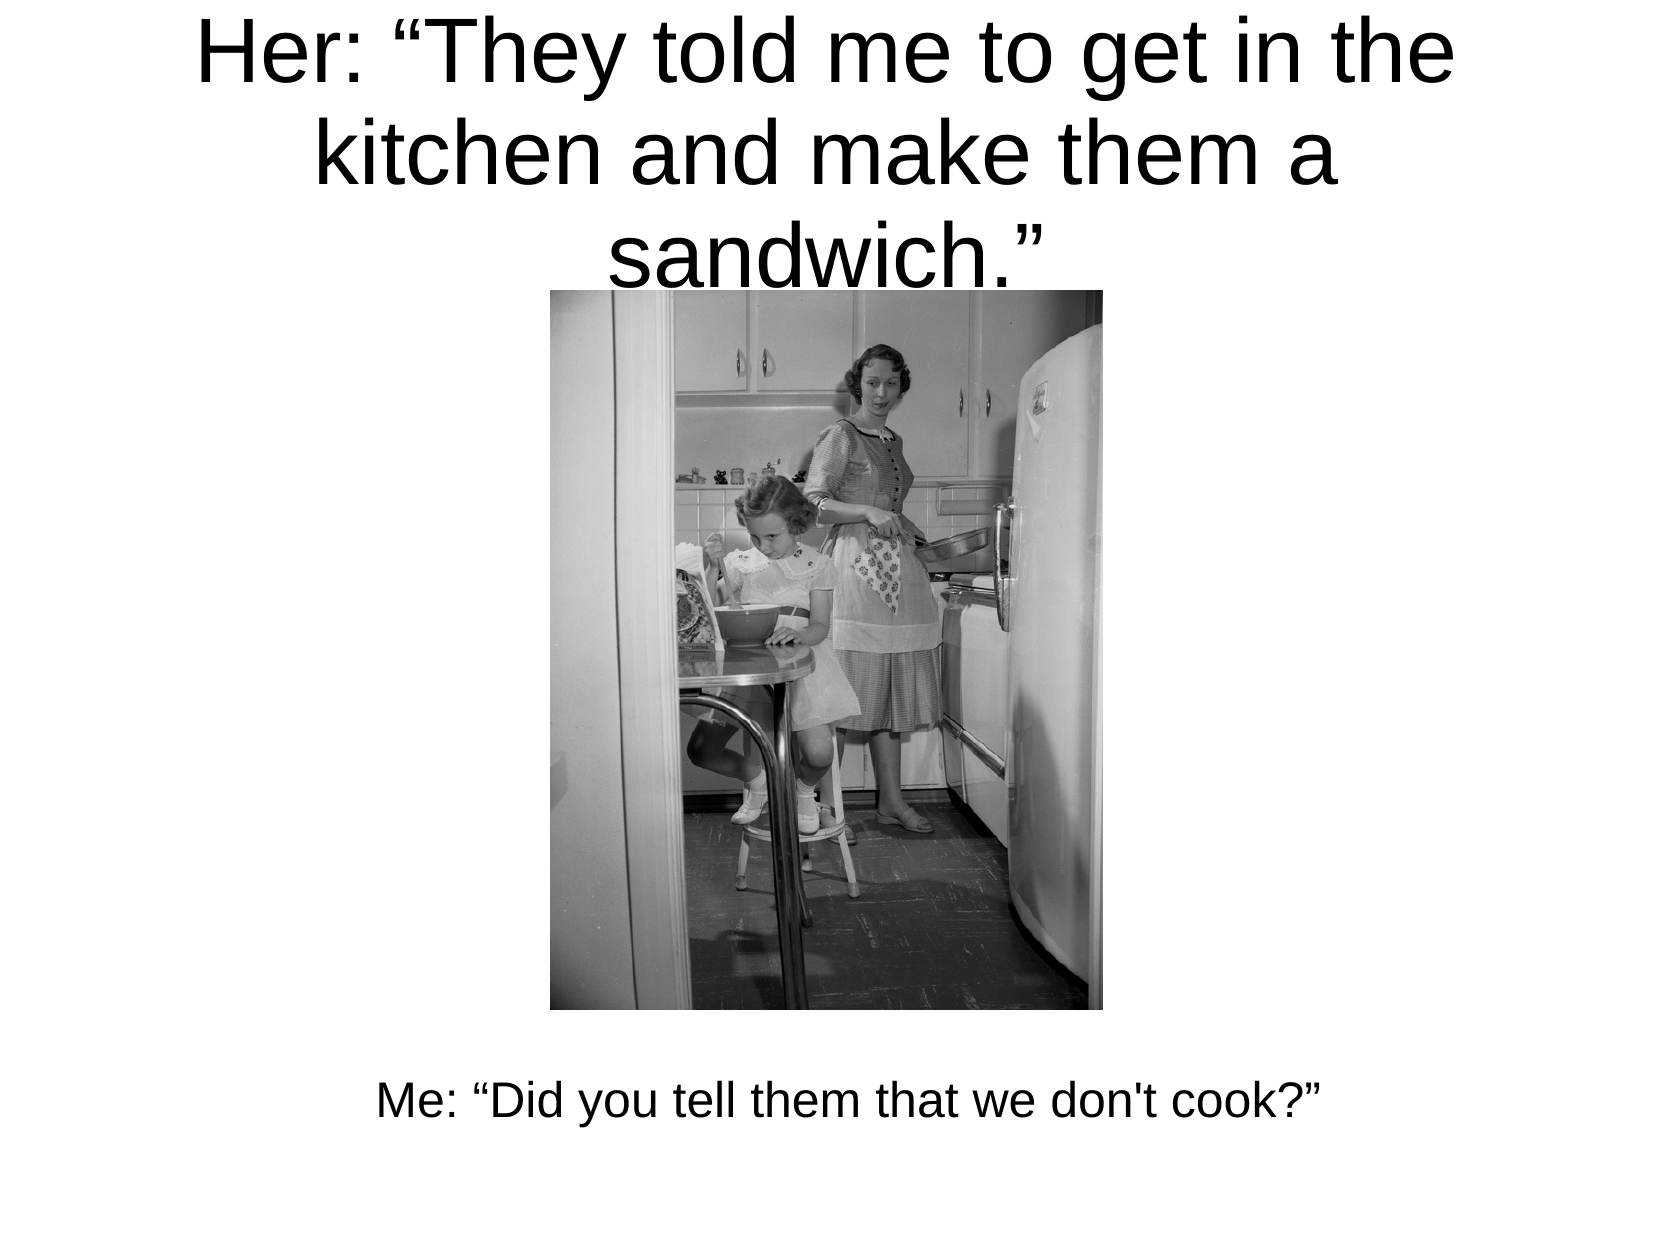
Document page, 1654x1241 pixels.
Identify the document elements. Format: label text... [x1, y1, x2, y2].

text_box Me: “Did you tell them that we don't cook?” [360, 1065, 1351, 1186]
picture [550, 290, 1103, 1010]
title Her: “They told me to get in the kitchen and make them a sandwich.” [82, 49, 1571, 257]
